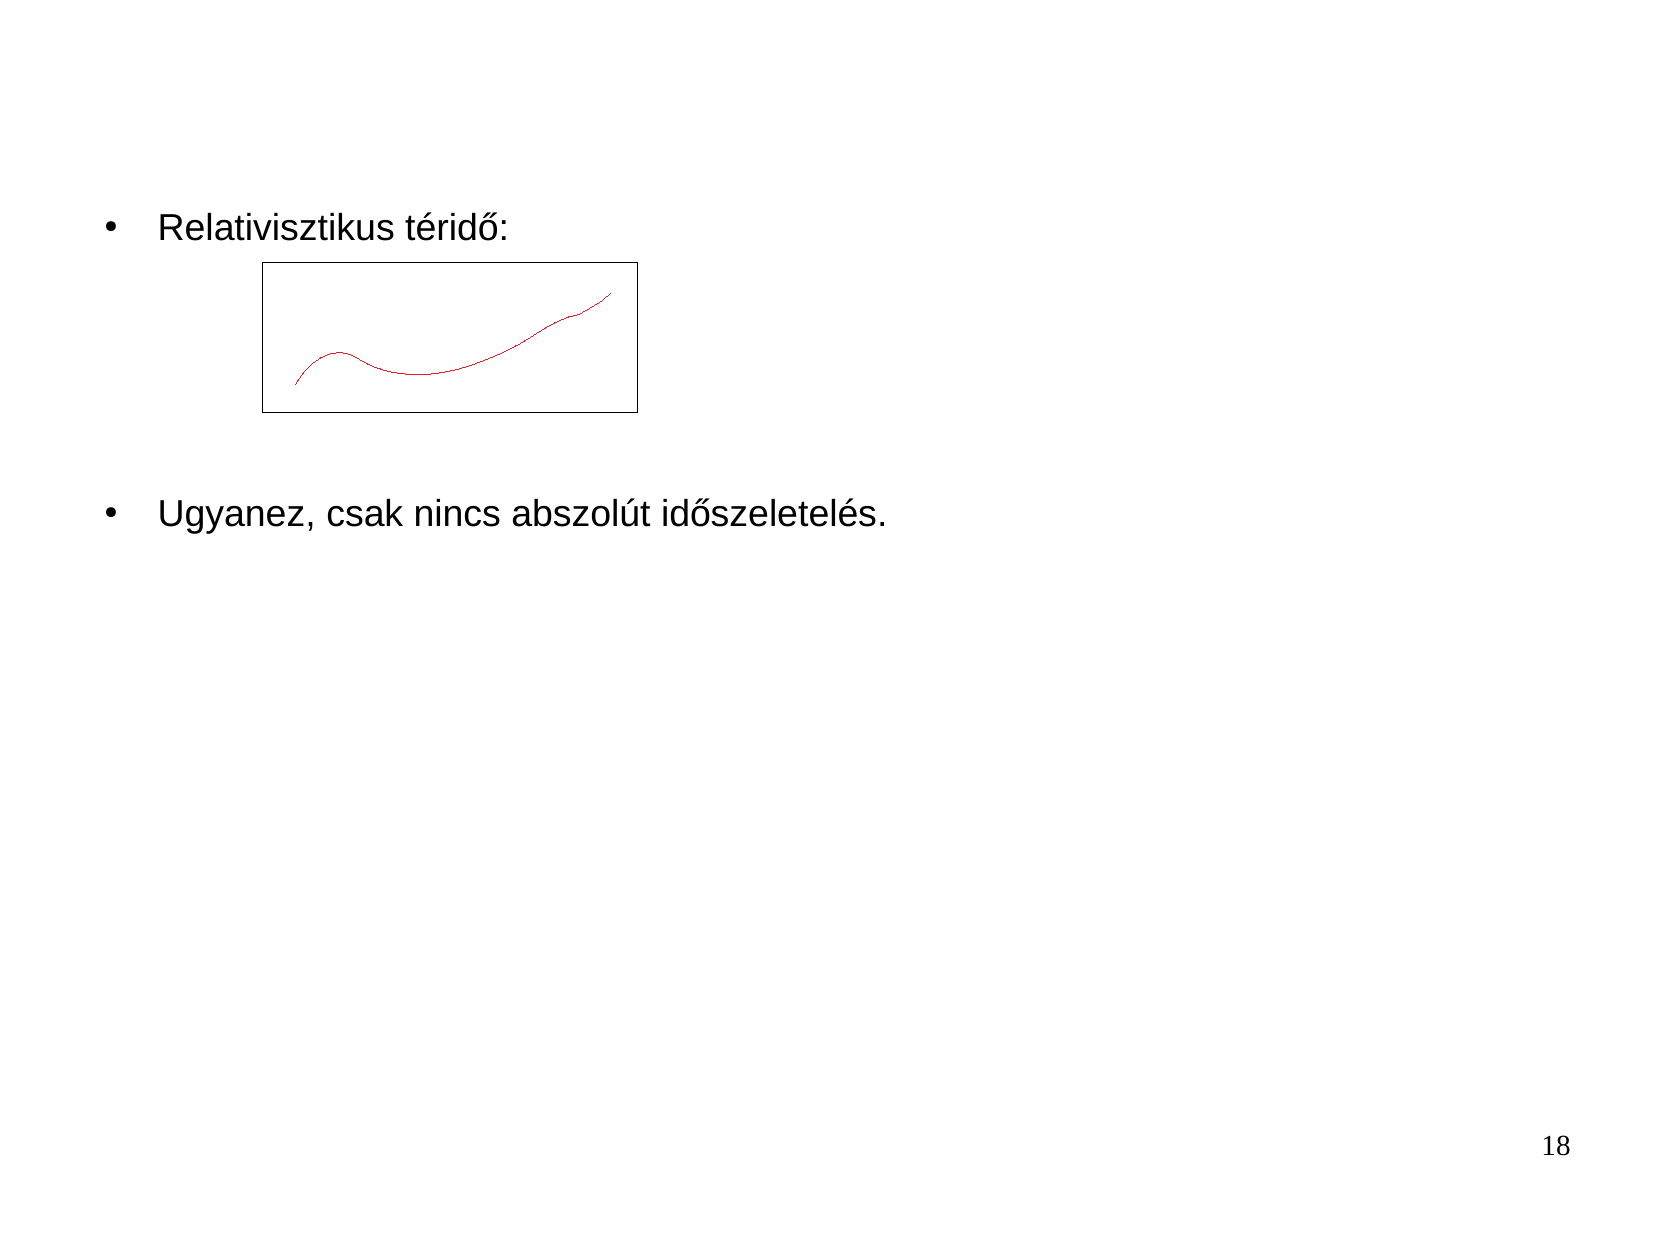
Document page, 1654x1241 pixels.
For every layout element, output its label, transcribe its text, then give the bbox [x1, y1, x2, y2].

list Relativisztikus téridő: Ugyanez, csak nincs abszolút időszeletelés. [86, 121, 1576, 1126]
